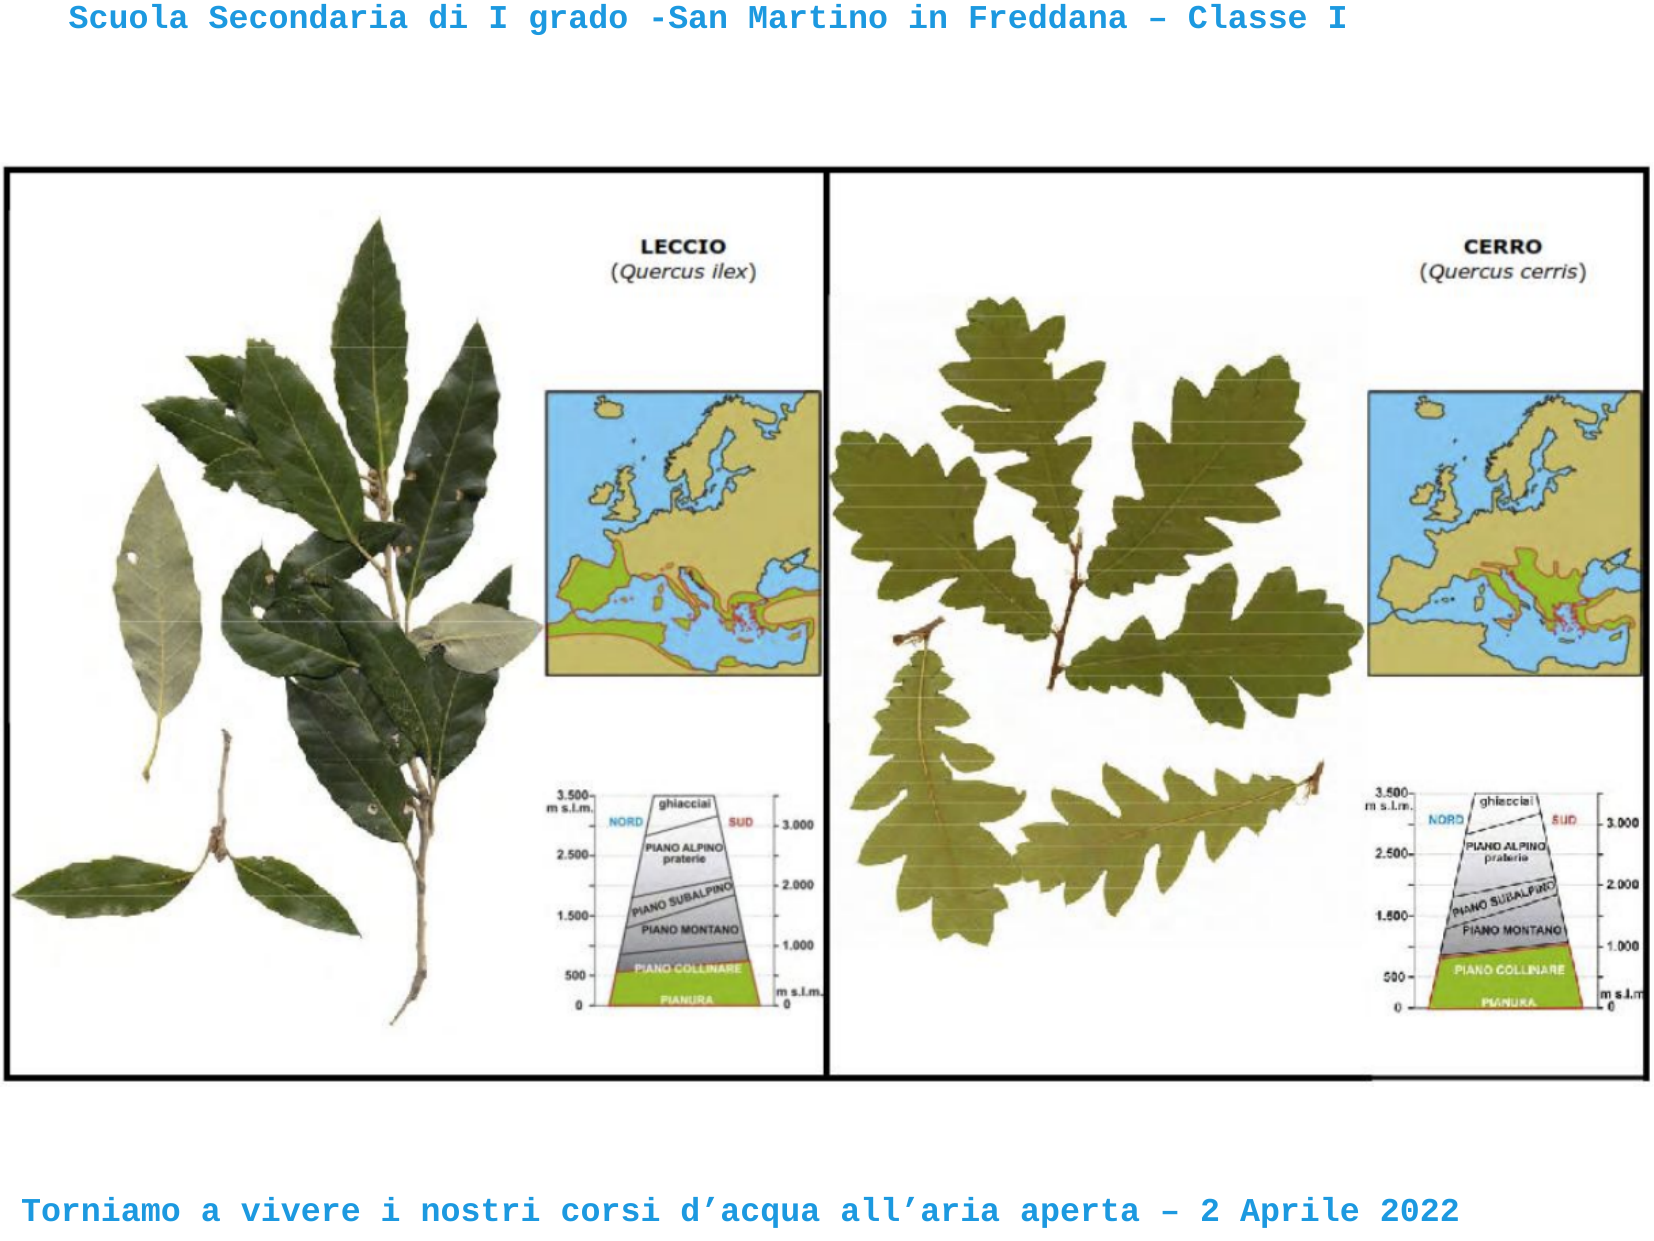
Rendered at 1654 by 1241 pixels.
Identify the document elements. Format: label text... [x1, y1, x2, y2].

text_box Scuola Secondaria di I grado -San Martino in Freddana – Classe I [5, 3, 1412, 37]
picture [0, 162, 1654, 1087]
text_box Torniamo a vivere i nostri corsi d’acqua all’aria aperta – 2 Aprile 2022 [5, 1179, 1477, 1241]
